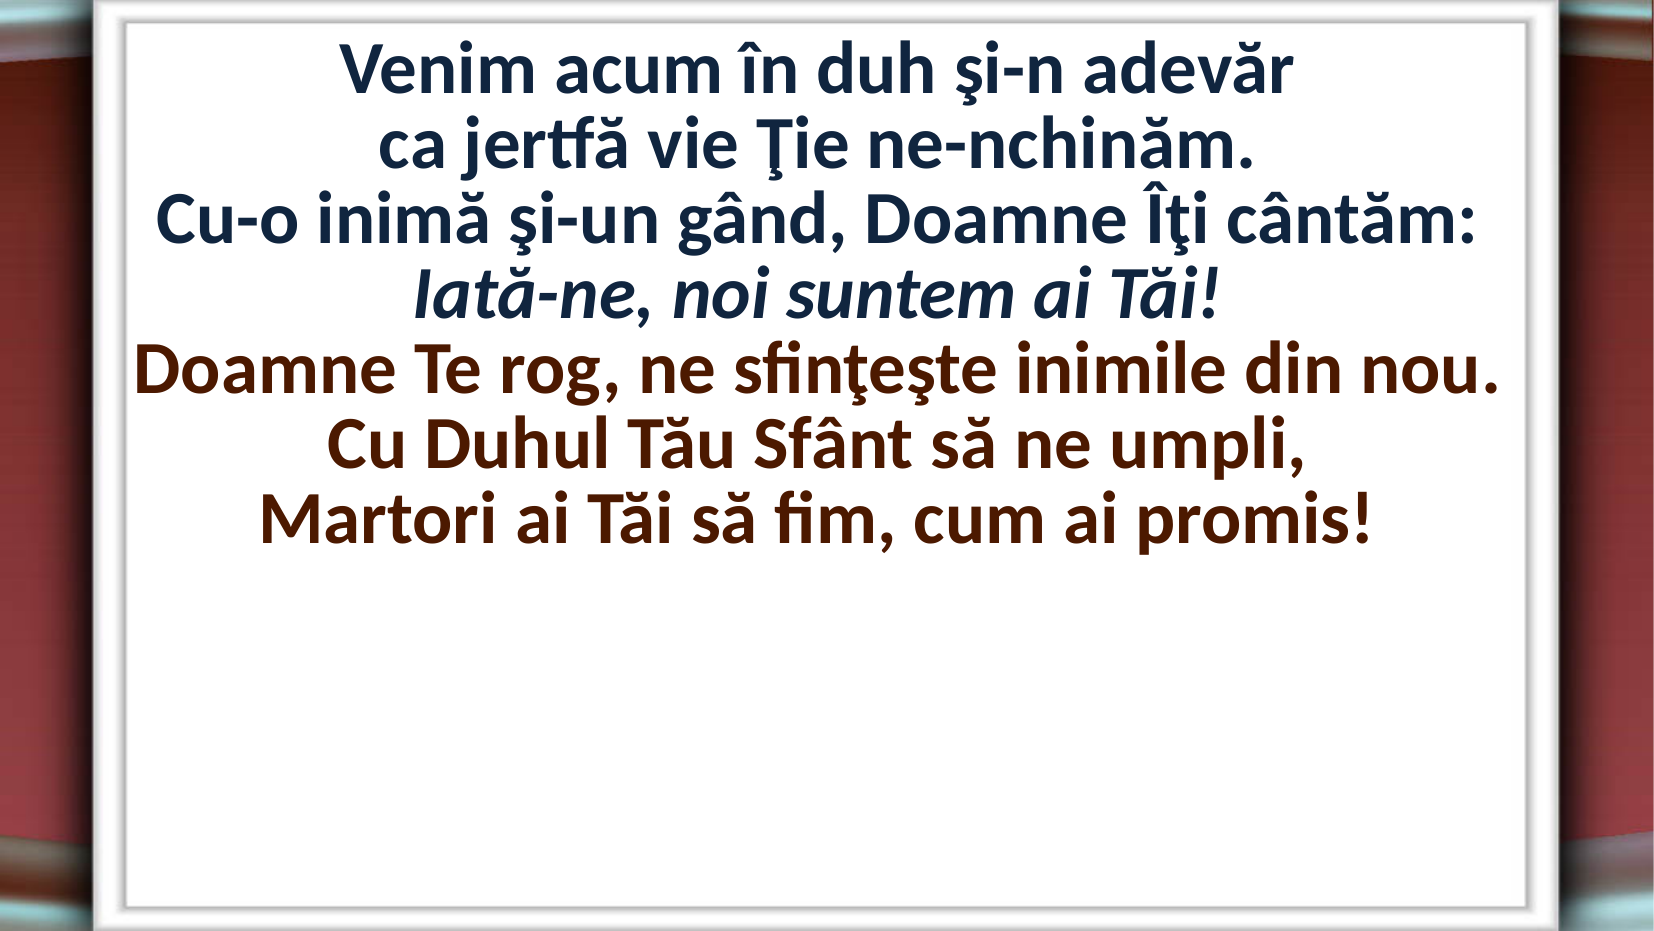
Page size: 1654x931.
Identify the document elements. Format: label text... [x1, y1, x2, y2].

picture [0, 0, 1654, 931]
text_box Venim acum în duh şi-n adevăr ca jertfă vie Ţie ne-nchinăm. Cu-o inimă şi-un gând, Doamne Îţi cântăm: Iată-ne, noi suntem ai Tăi! Doamne Te rog, ne sfinţeşte inimile din nou. Cu Duhul Tău Sfânt să ne umpli, Martori ai Tăi să fim, cum ai promis! [60, 30, 1576, 931]
